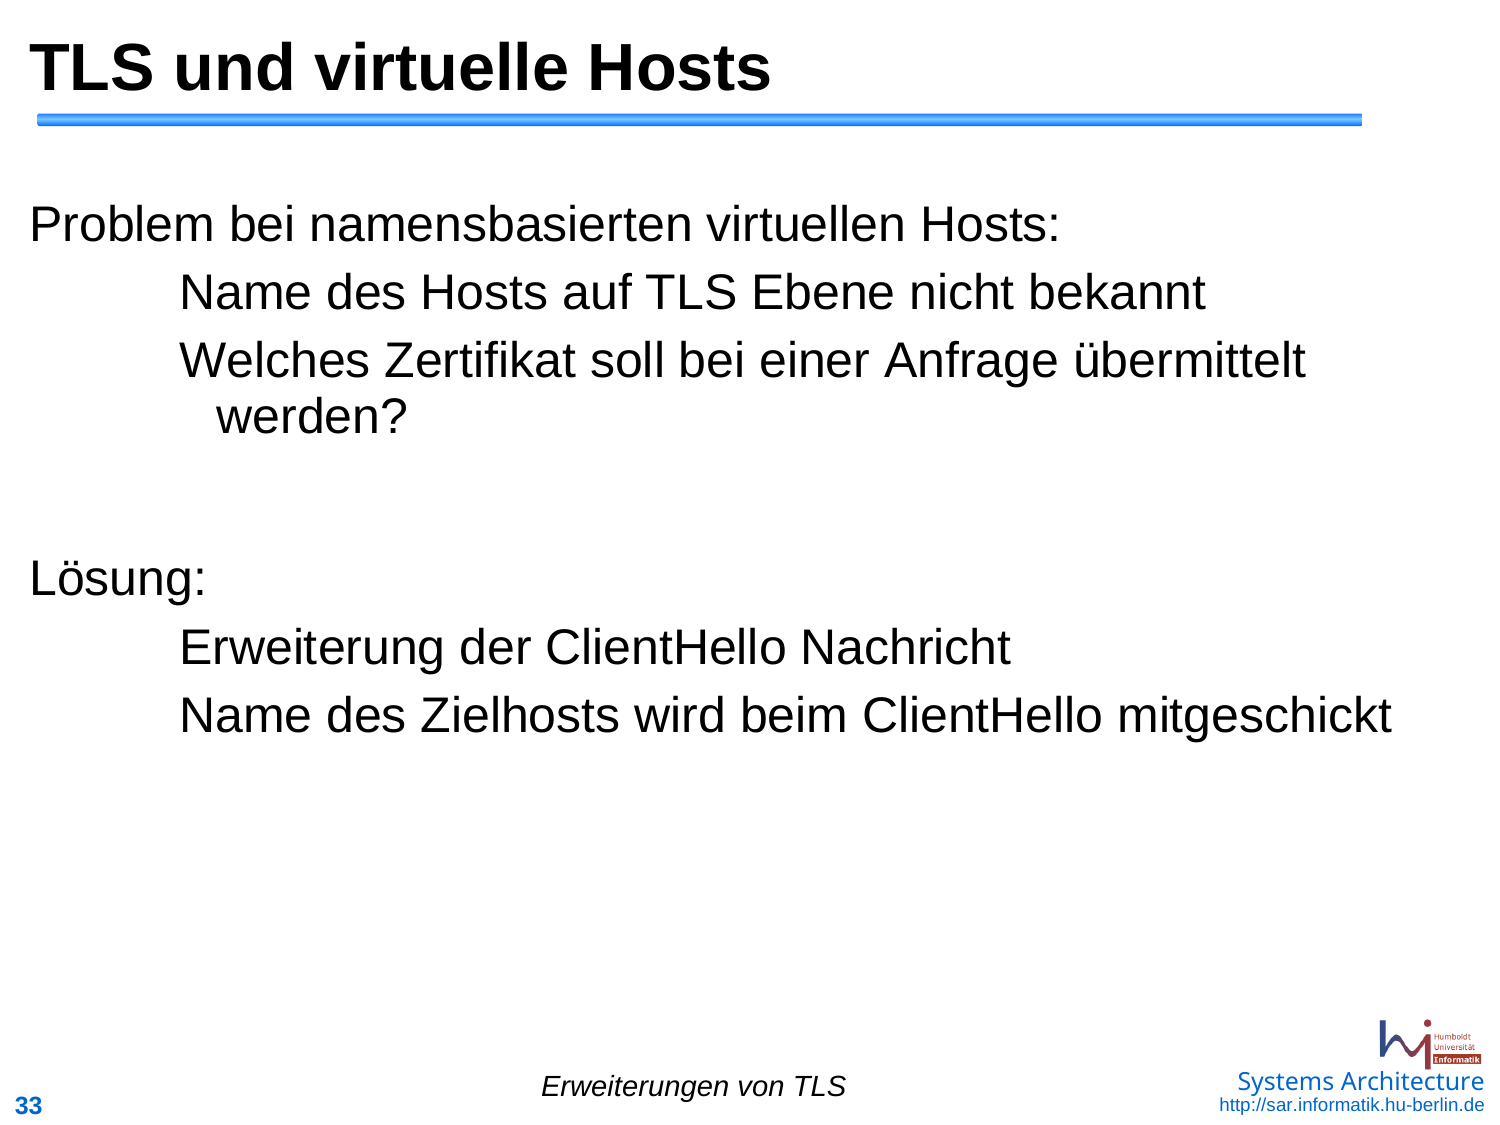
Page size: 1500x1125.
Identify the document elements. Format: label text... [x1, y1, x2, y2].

list Problem bei namensbasierten virtuellen Hosts: Name des Hosts auf TLS Ebene nicht bekannt Welches Zertifikat soll bei einer Anfrage übermittelt werden? [29, 196, 1500, 502]
list Lösung: Erweiterung der ClientHello Nachricht Name des Zielhosts wird beim ClientHello mitgeschickt [29, 550, 1500, 857]
picture [1376, 1016, 1483, 1071]
title TLS und virtuelle Hosts [29, 19, 1500, 115]
text_box Erweiterungen von TLS [442, 1062, 945, 1111]
